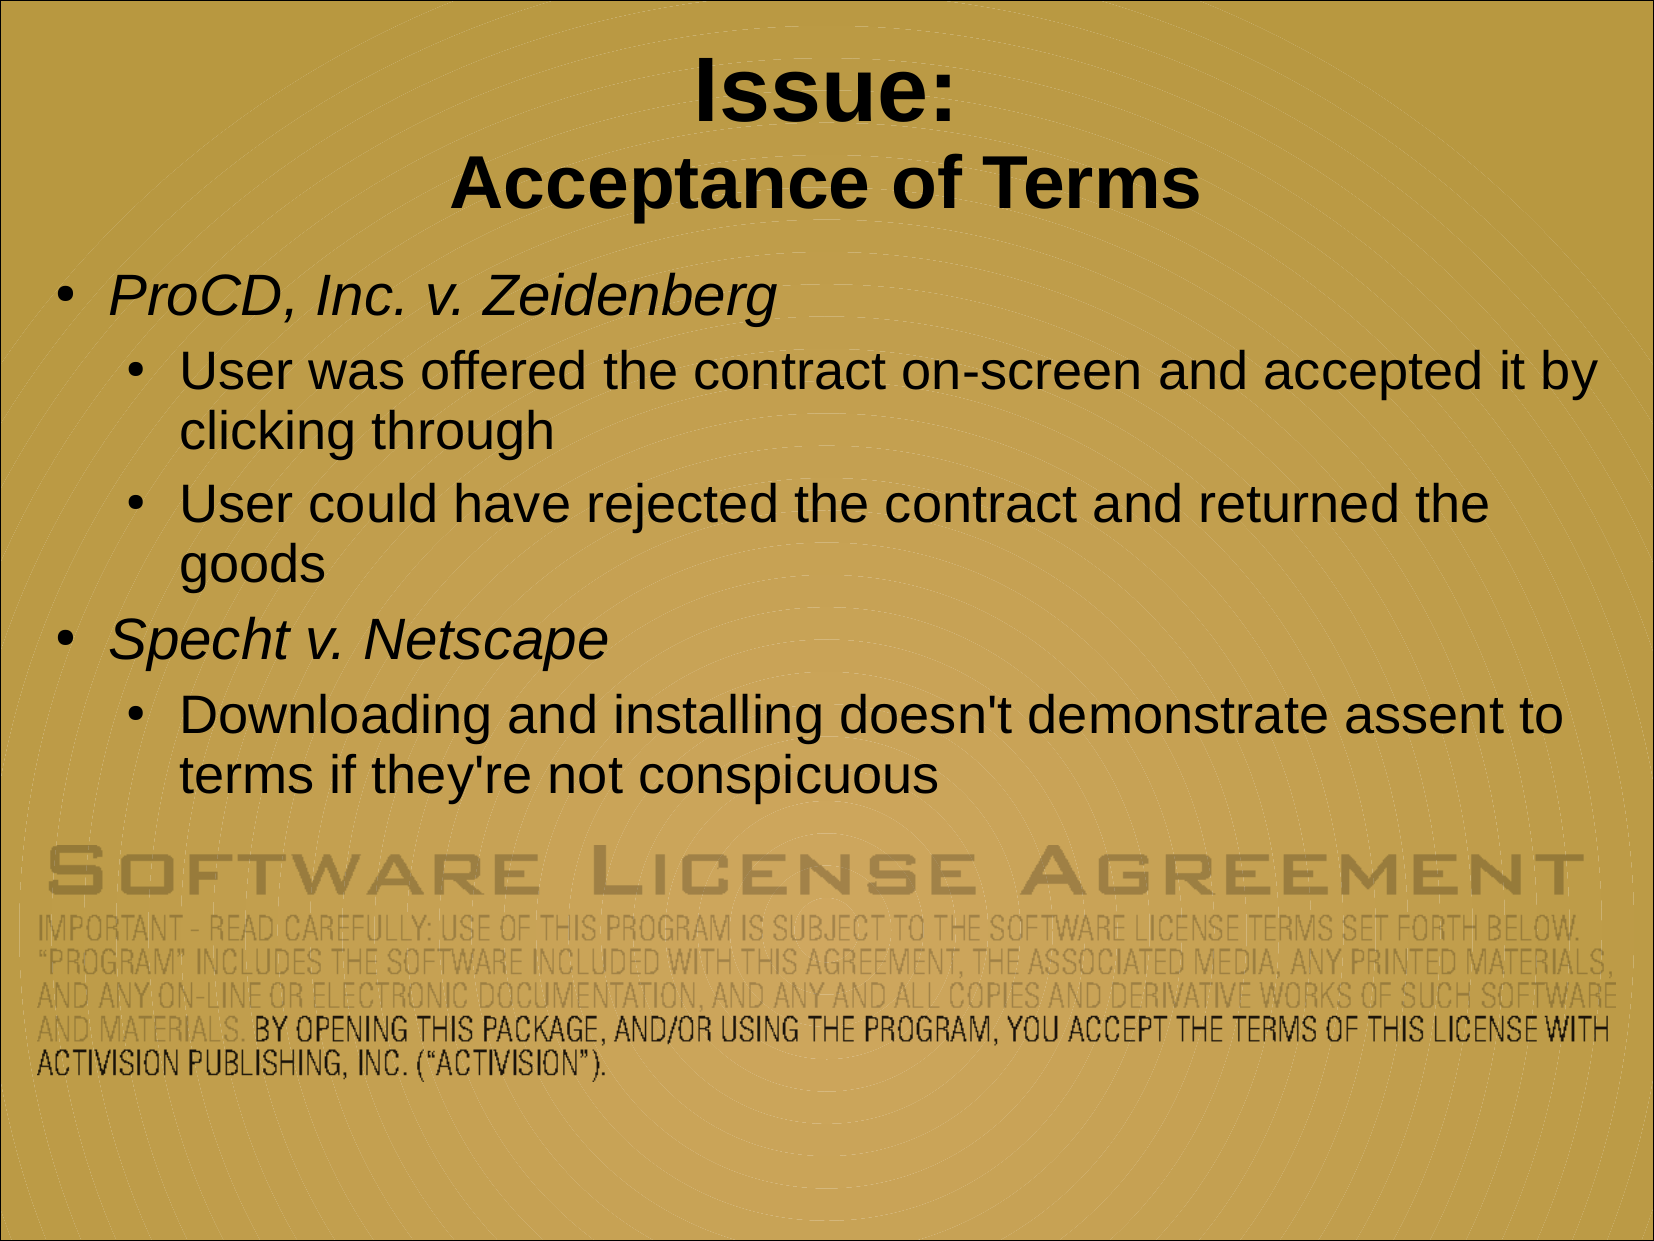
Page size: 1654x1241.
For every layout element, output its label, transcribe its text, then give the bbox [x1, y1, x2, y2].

picture [37, 845, 1616, 1082]
list ProCD, Inc. v. Zeidenberg User was offered the contract on-screen and accepted it by clicking through User could have rejected the contract and returned the goods Specht v. Netscape Downloading and installing doesn't demonstrate assent to terms if they're not conspicuous [37, 262, 1616, 845]
title Issue: Acceptance of Terms [82, 37, 1571, 226]
